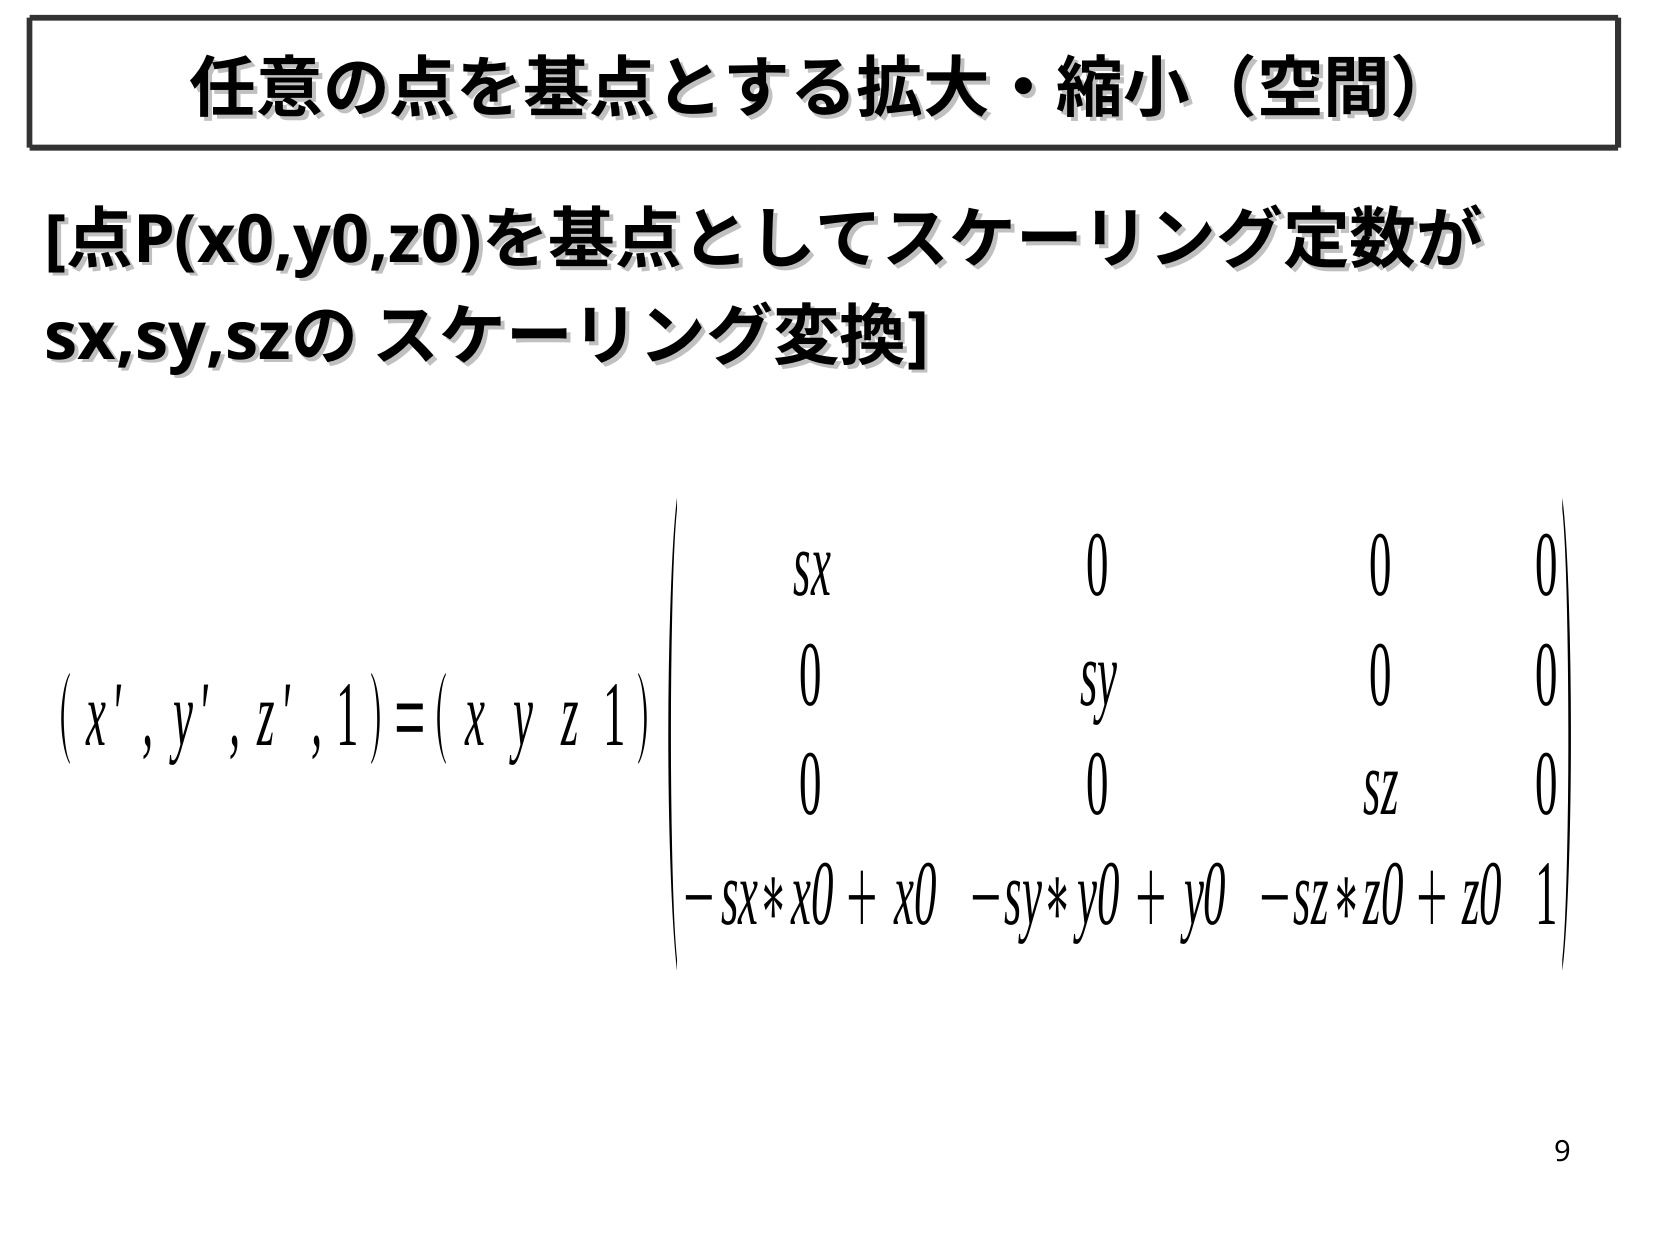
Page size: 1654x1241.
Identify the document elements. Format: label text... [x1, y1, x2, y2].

text_box [点P(x0,y0,z0)を基点としてスケーリング定数が sx,sy,szの スケーリング変換] [29, 177, 1508, 340]
chart [47, 491, 1591, 970]
text_box 任意の点を基点とする拡大・縮小（空間） [29, 17, 1619, 148]
